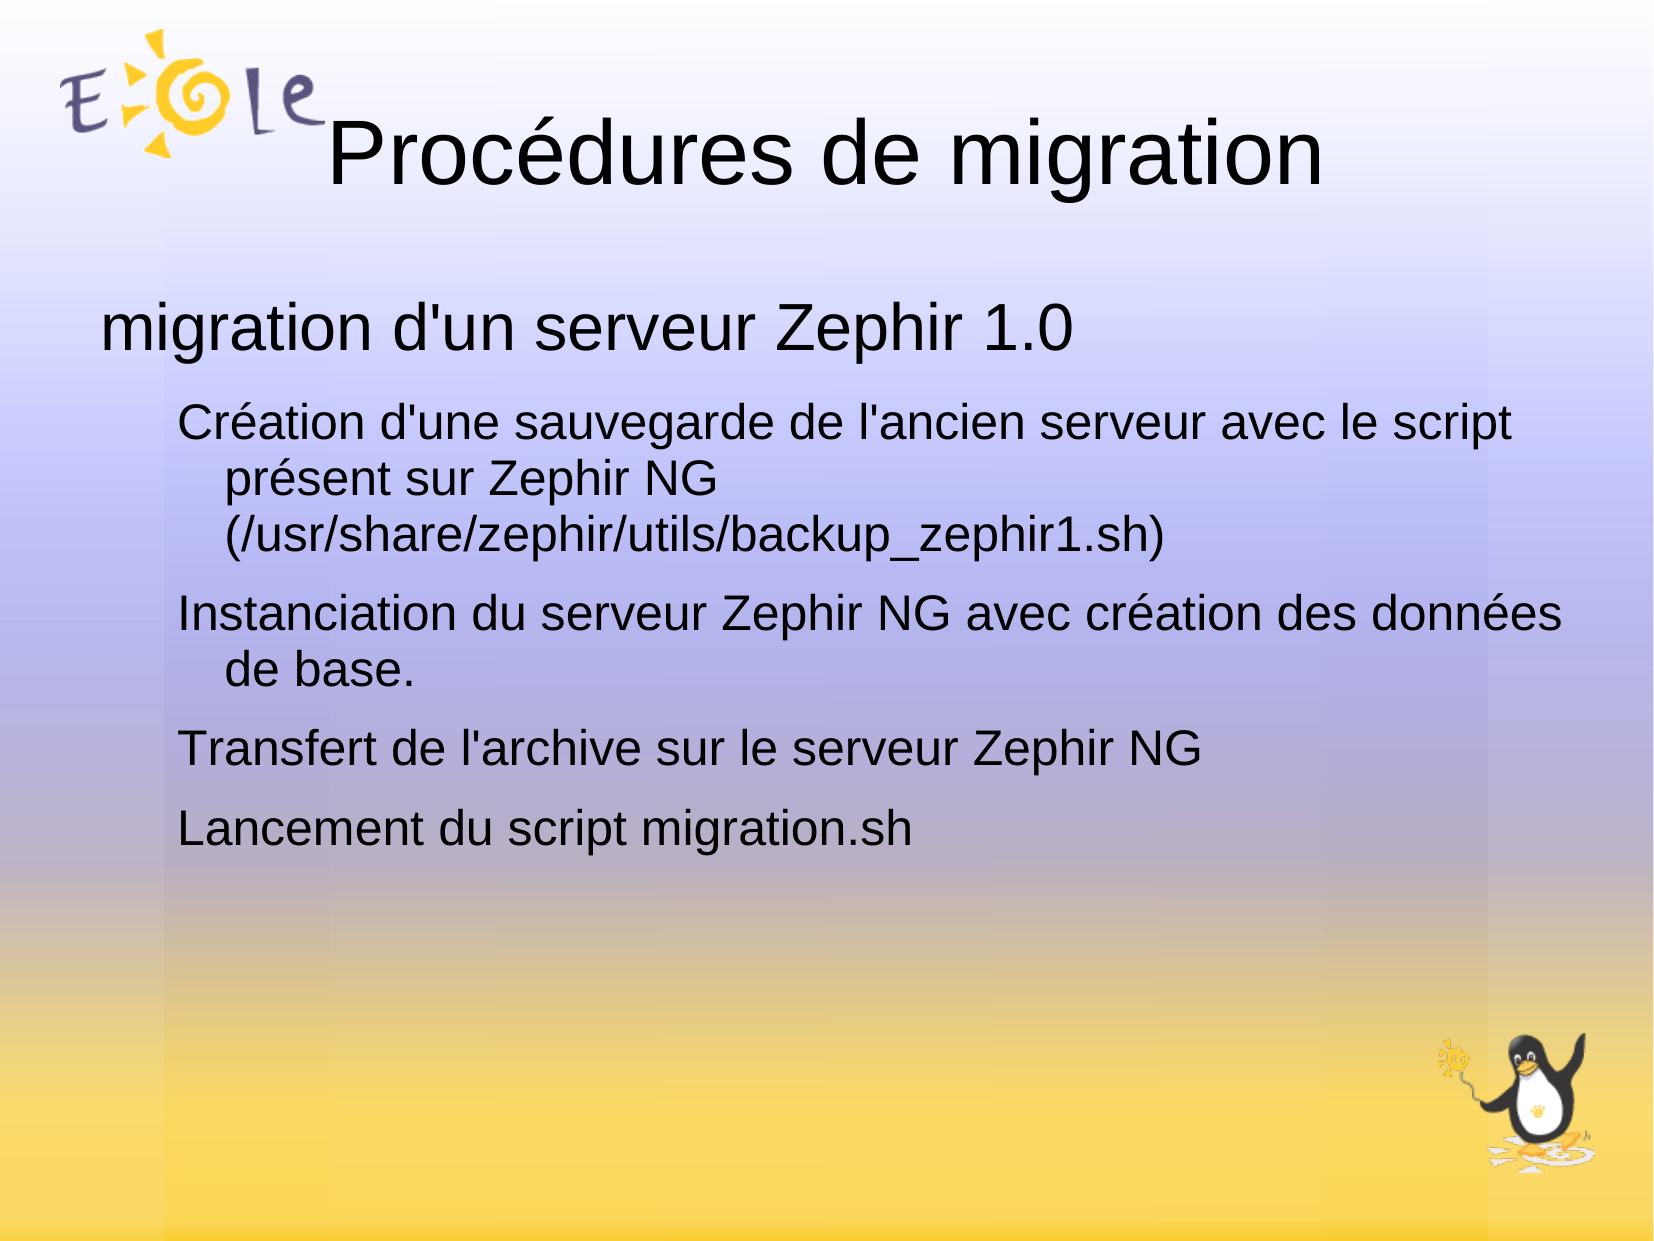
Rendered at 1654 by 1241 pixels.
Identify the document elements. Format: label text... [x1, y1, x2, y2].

title Procédures de migration [82, 56, 1571, 250]
list migration d'un serveur Zephir 1.0 Création d'une sauvegarde de l'ancien serveur avec le script présent sur Zephir NG (/usr/share/zephir/utils/backup_zephir1.sh) Instanciation du serveur Zephir NG avec création des données de base. Transfert de l'archive sur le serveur Zephir NG Lancement du script migration.sh [82, 290, 1571, 1109]
picture [0, 0, 1654, 1241]
